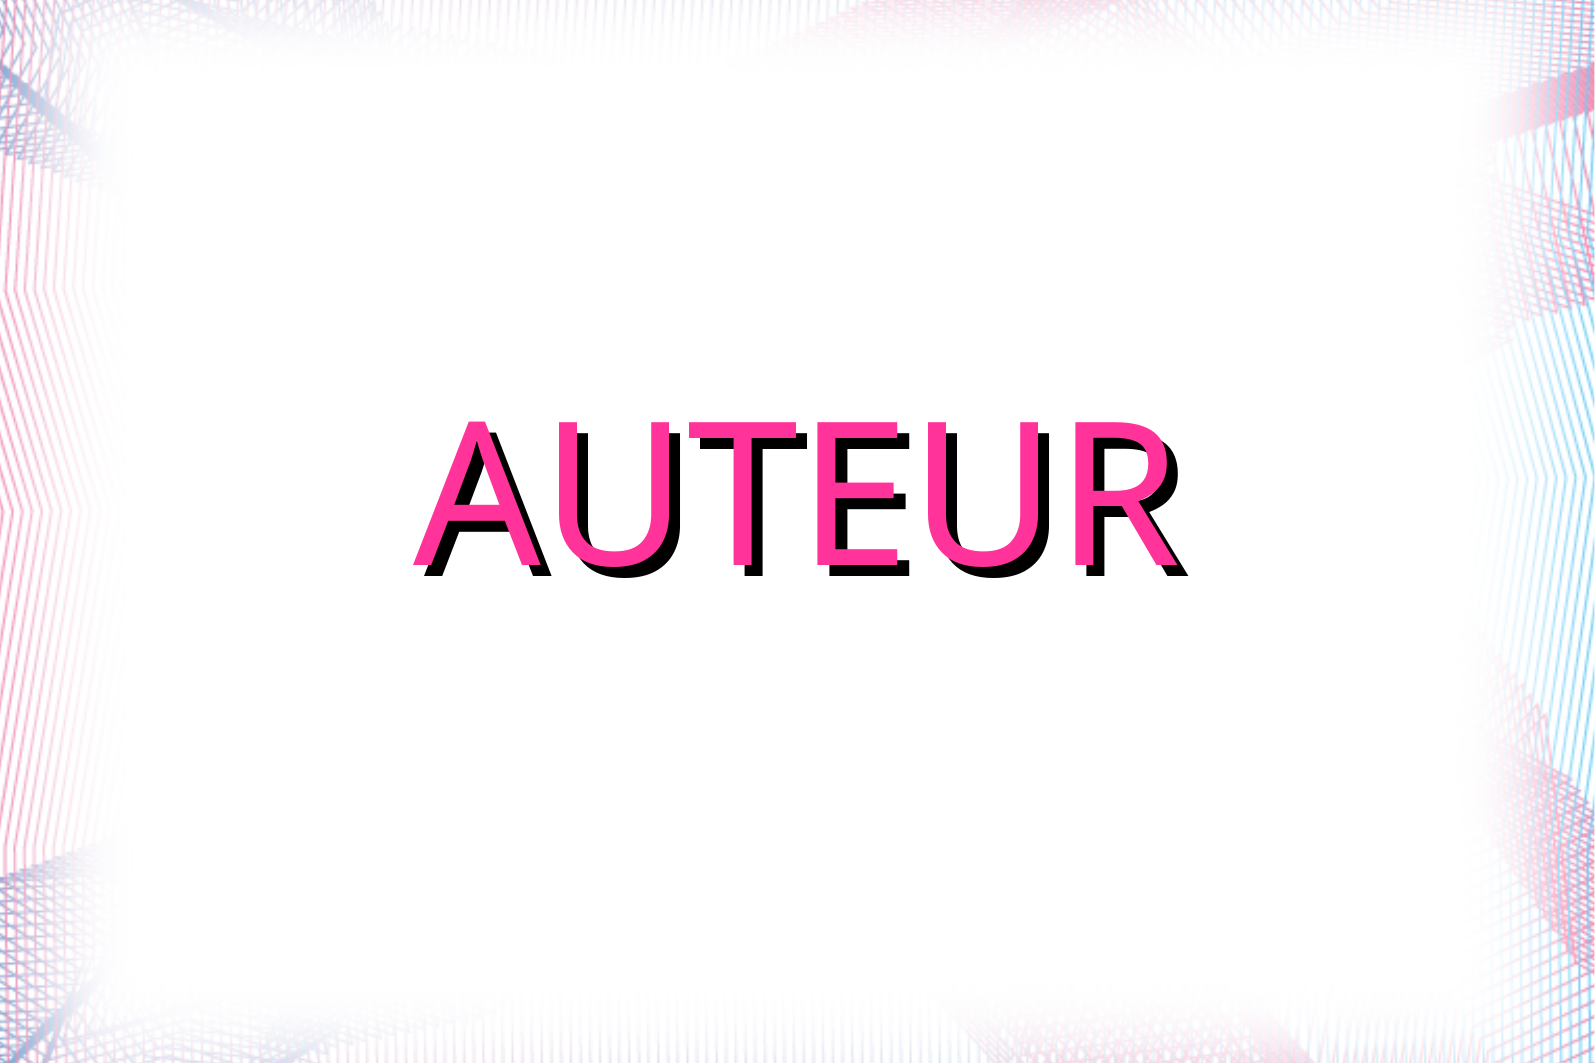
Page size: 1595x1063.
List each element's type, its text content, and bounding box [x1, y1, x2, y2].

picture [0, 0, 1595, 1063]
subtitle AUTEUR [79, 248, 1515, 951]
